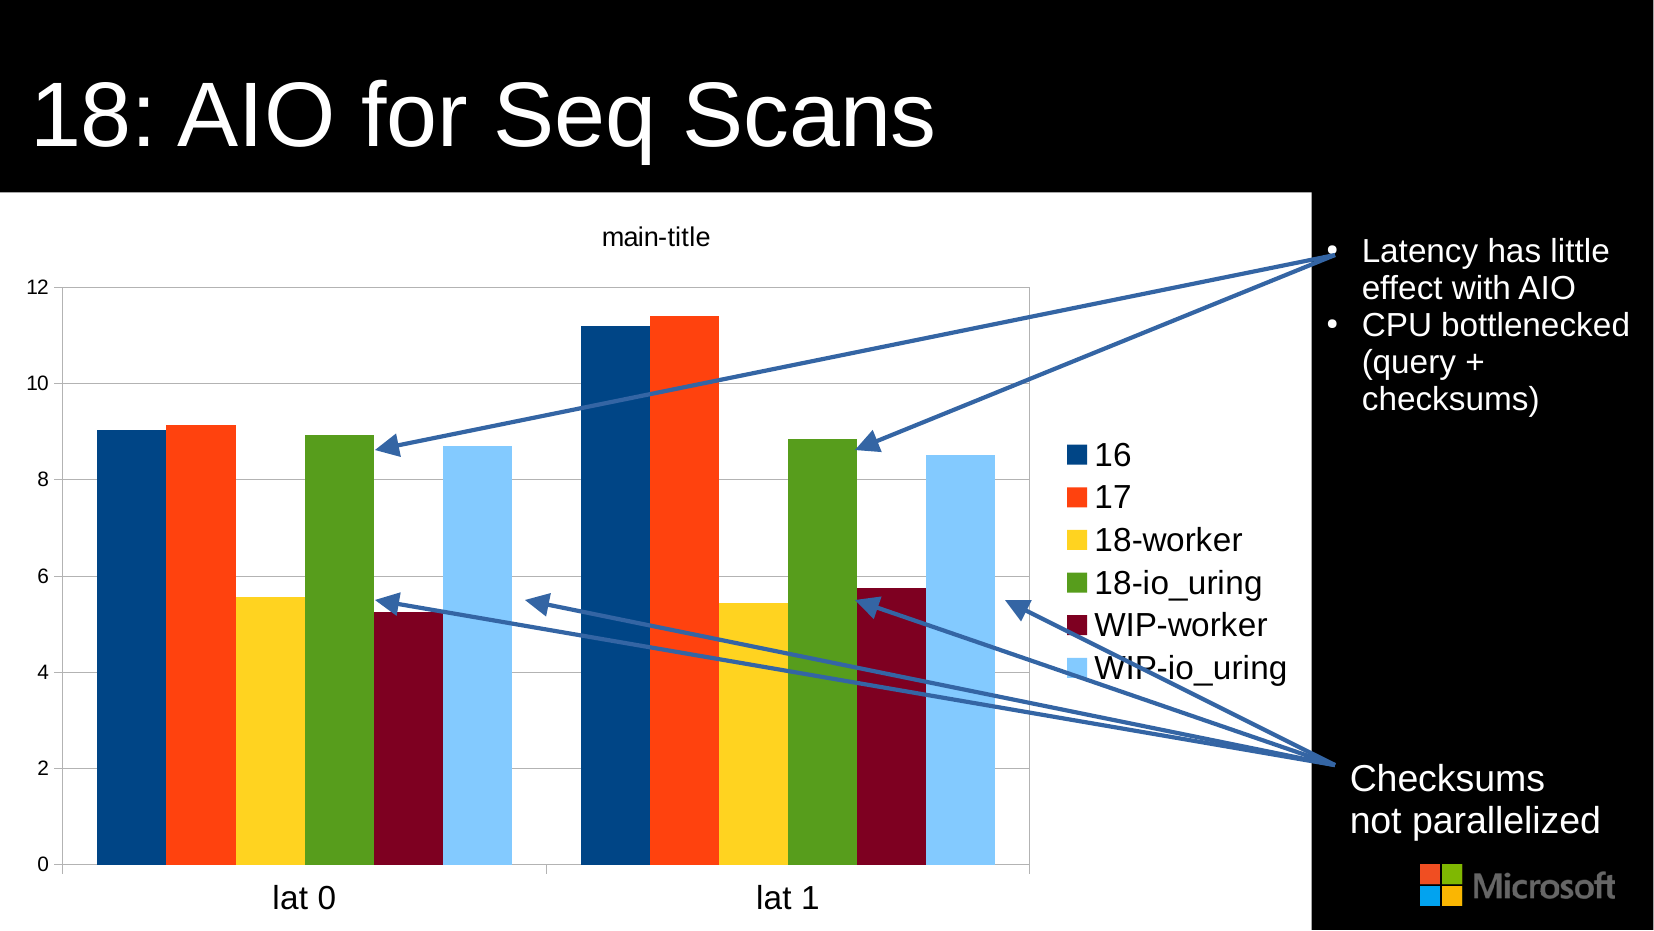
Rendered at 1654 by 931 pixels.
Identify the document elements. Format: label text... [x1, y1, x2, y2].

chart [0, 192, 1312, 931]
text_box Checksums not parallelized [1335, 750, 1621, 849]
picture [1420, 864, 1615, 906]
title 18: AIO for Seq Scans [30, 37, 1621, 193]
text_box Latency has little effect with AIO CPU bottlenecked (query + checksums) [1311, 225, 1654, 660]
